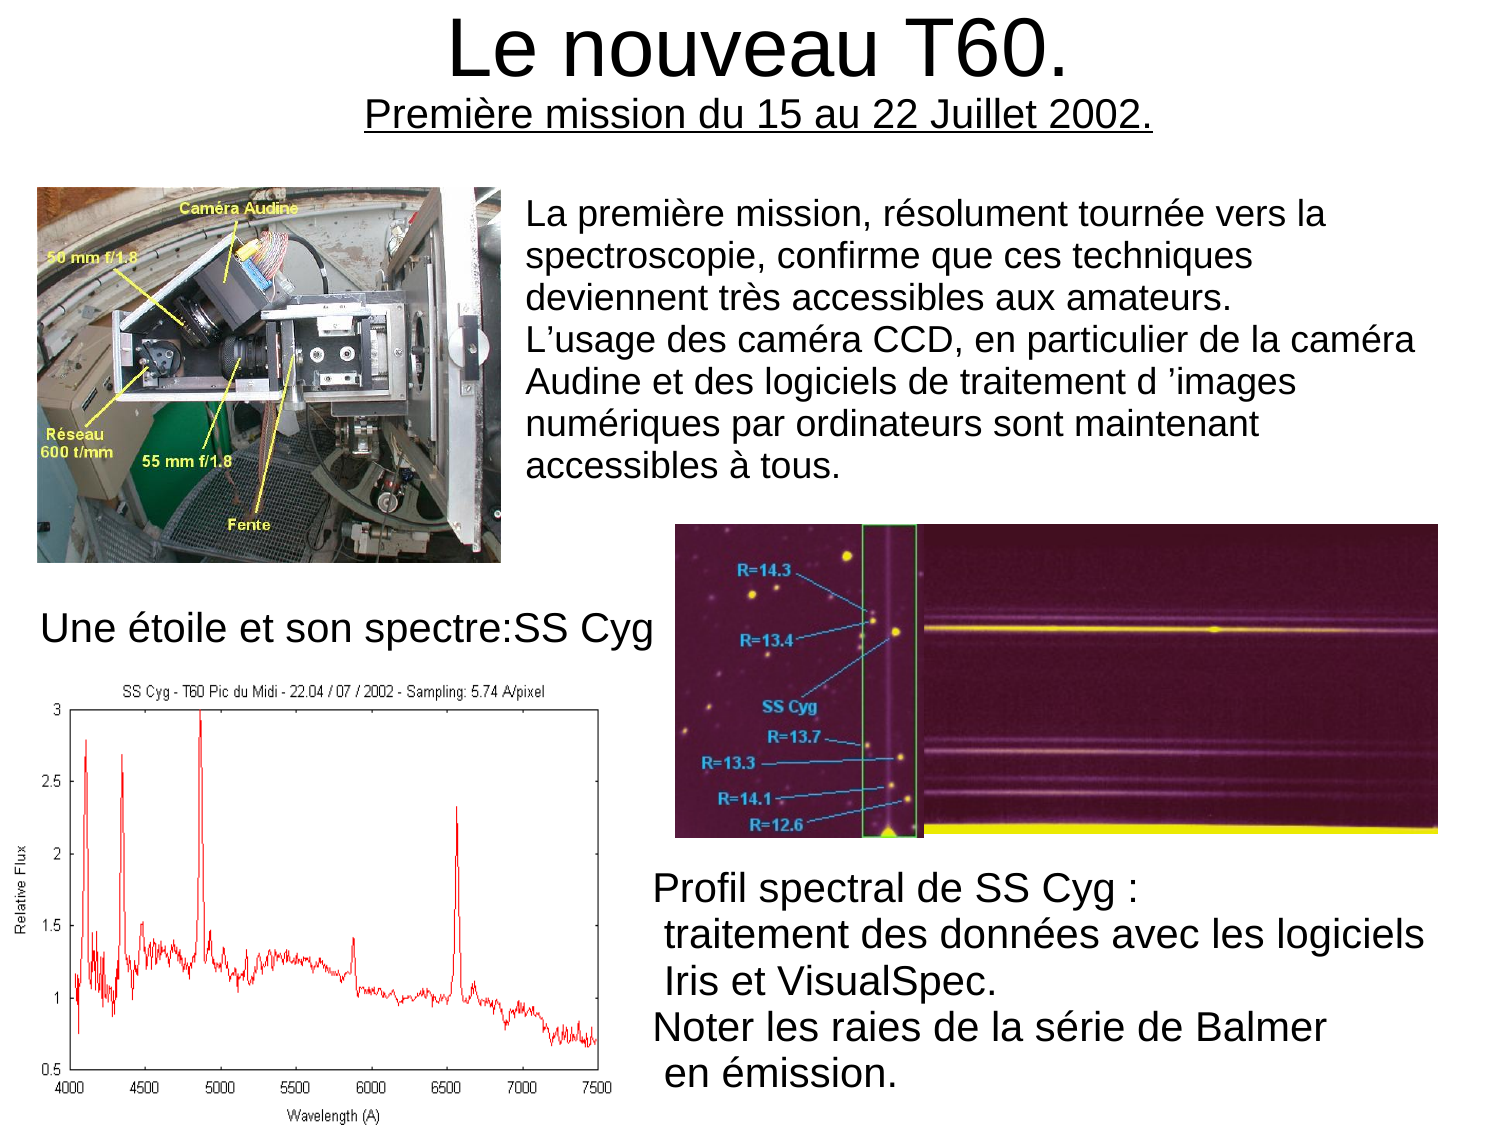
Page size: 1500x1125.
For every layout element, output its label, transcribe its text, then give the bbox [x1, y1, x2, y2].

text_box Le nouveau T60. Première mission du 15 au 22 Juillet 2002. [349, 0, 1169, 146]
text_box Profil spectral de SS Cyg : traitement des données avec les logiciels Iris et VisualSpec. Noter les raies de la série de Balmer en émission. [637, 859, 1441, 1105]
picture [37, 187, 501, 564]
text_box Une étoile et son spectre:SS Cyg [24, 600, 670, 659]
picture [675, 524, 1438, 838]
picture [0, 673, 625, 1125]
text_box La première mission, résolument tournée vers la spectroscopie, confirme que ces techniques deviennent très accessibles aux amateurs. L’usage des caméra CCD, en particulier de la caméra Audine et des logiciels de traitement d ’images numériques par ordinateurs sont maintenant accessibles à tous. [500, 187, 1441, 495]
